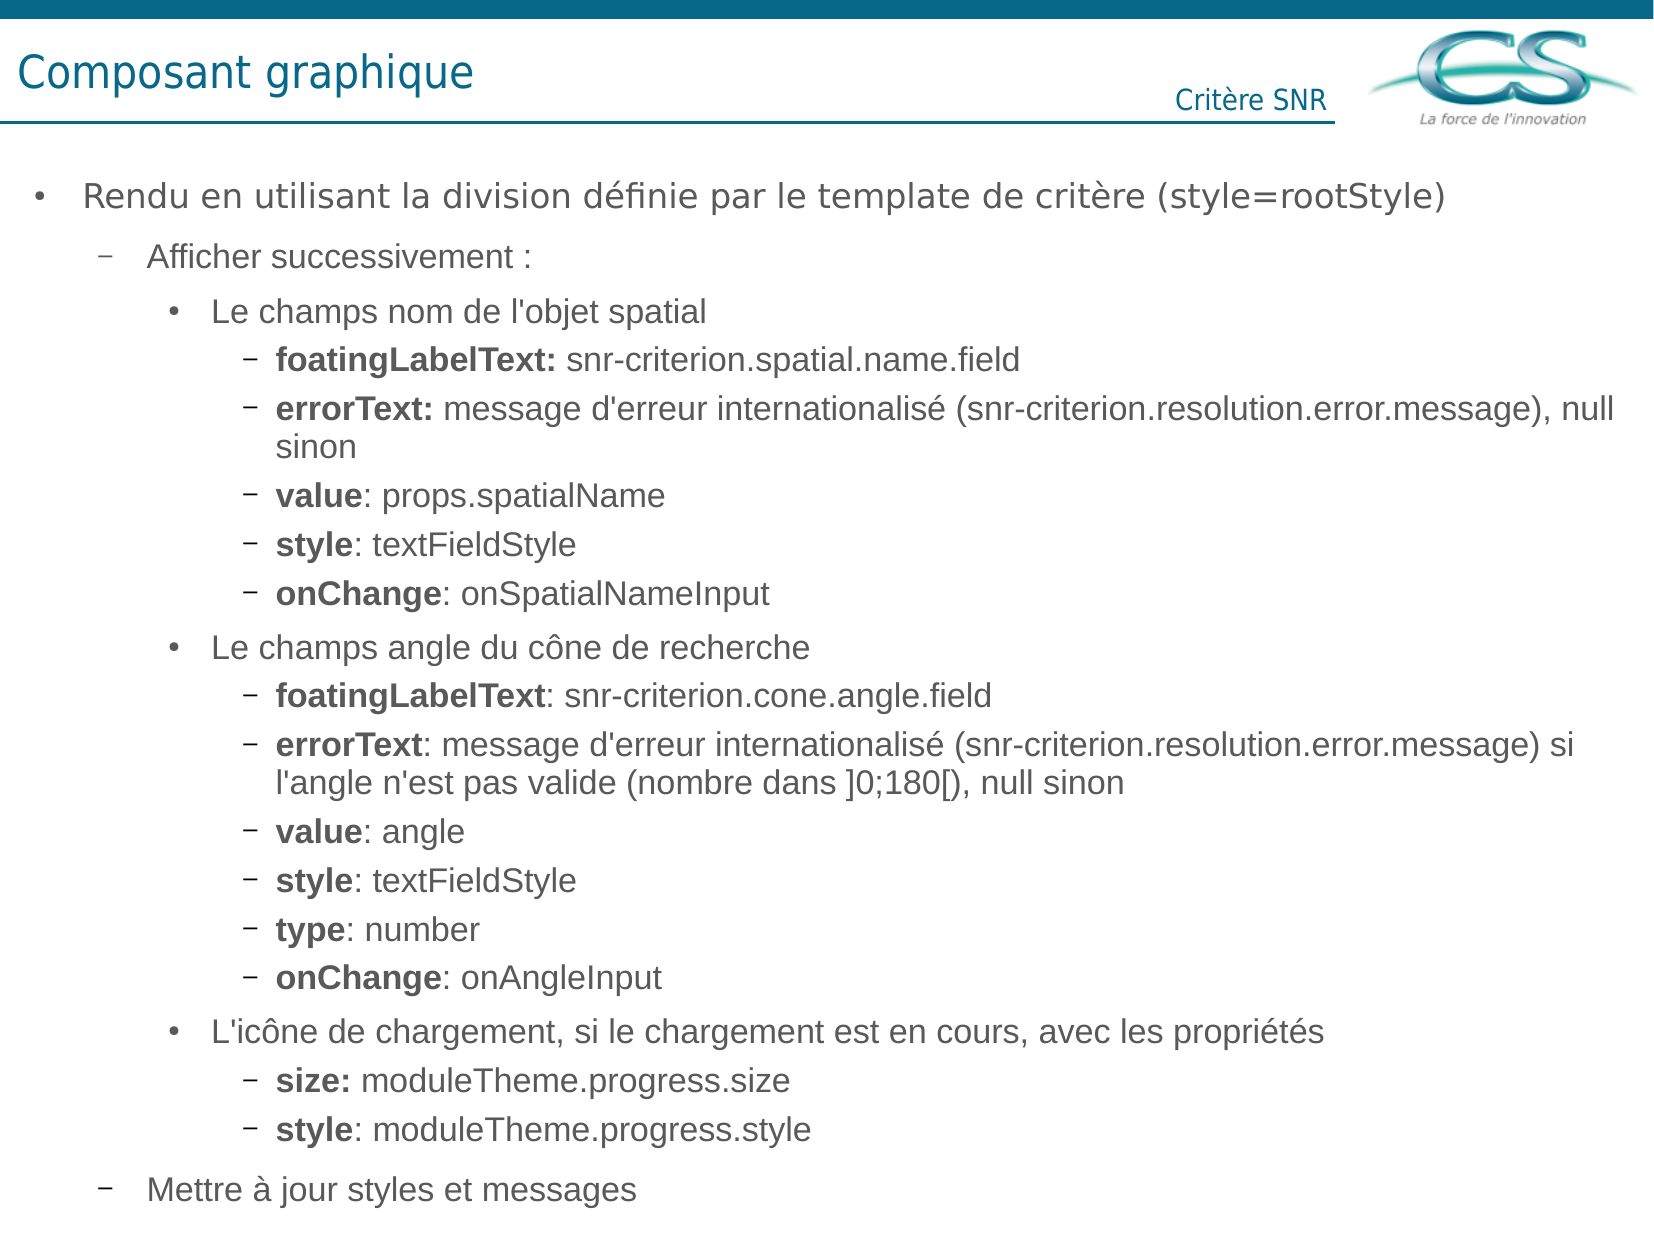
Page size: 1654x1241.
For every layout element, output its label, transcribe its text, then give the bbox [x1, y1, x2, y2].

picture [1368, 28, 1642, 128]
text_box Critère SNR [1163, 71, 1347, 142]
title Composant graphique [17, 46, 1368, 106]
list Rendu en utilisant la division définie par le template de critère (style=rootStyle) Afficher successivement : Le champs nom de l'objet spatial foatingLabelText: snr-criterion.spatial.name.field errorText: message d'erreur internationalisé (snr-criterion.resolution.error.message), null sinon value: props.spatialName style: textFieldStyle onChange: onSpatialNameInput Le champs angle du cône de recherche foatingLabelText: snr-criterion.cone.angle.field errorText: message d'erreur internationalisé (snr-criterion.resolution.error.message) si l'angle n'est pas valide (nombre dans ]0;180[), null sinon value: angle style: textFieldStyle type: number onChange: onAngleInput L'icône de chargement, si le chargement est en cours, avec les propriétés size: moduleTheme.progress.size style: moduleTheme.progress.style Mettre à jour styles et messages [17, 177, 1630, 1217]
